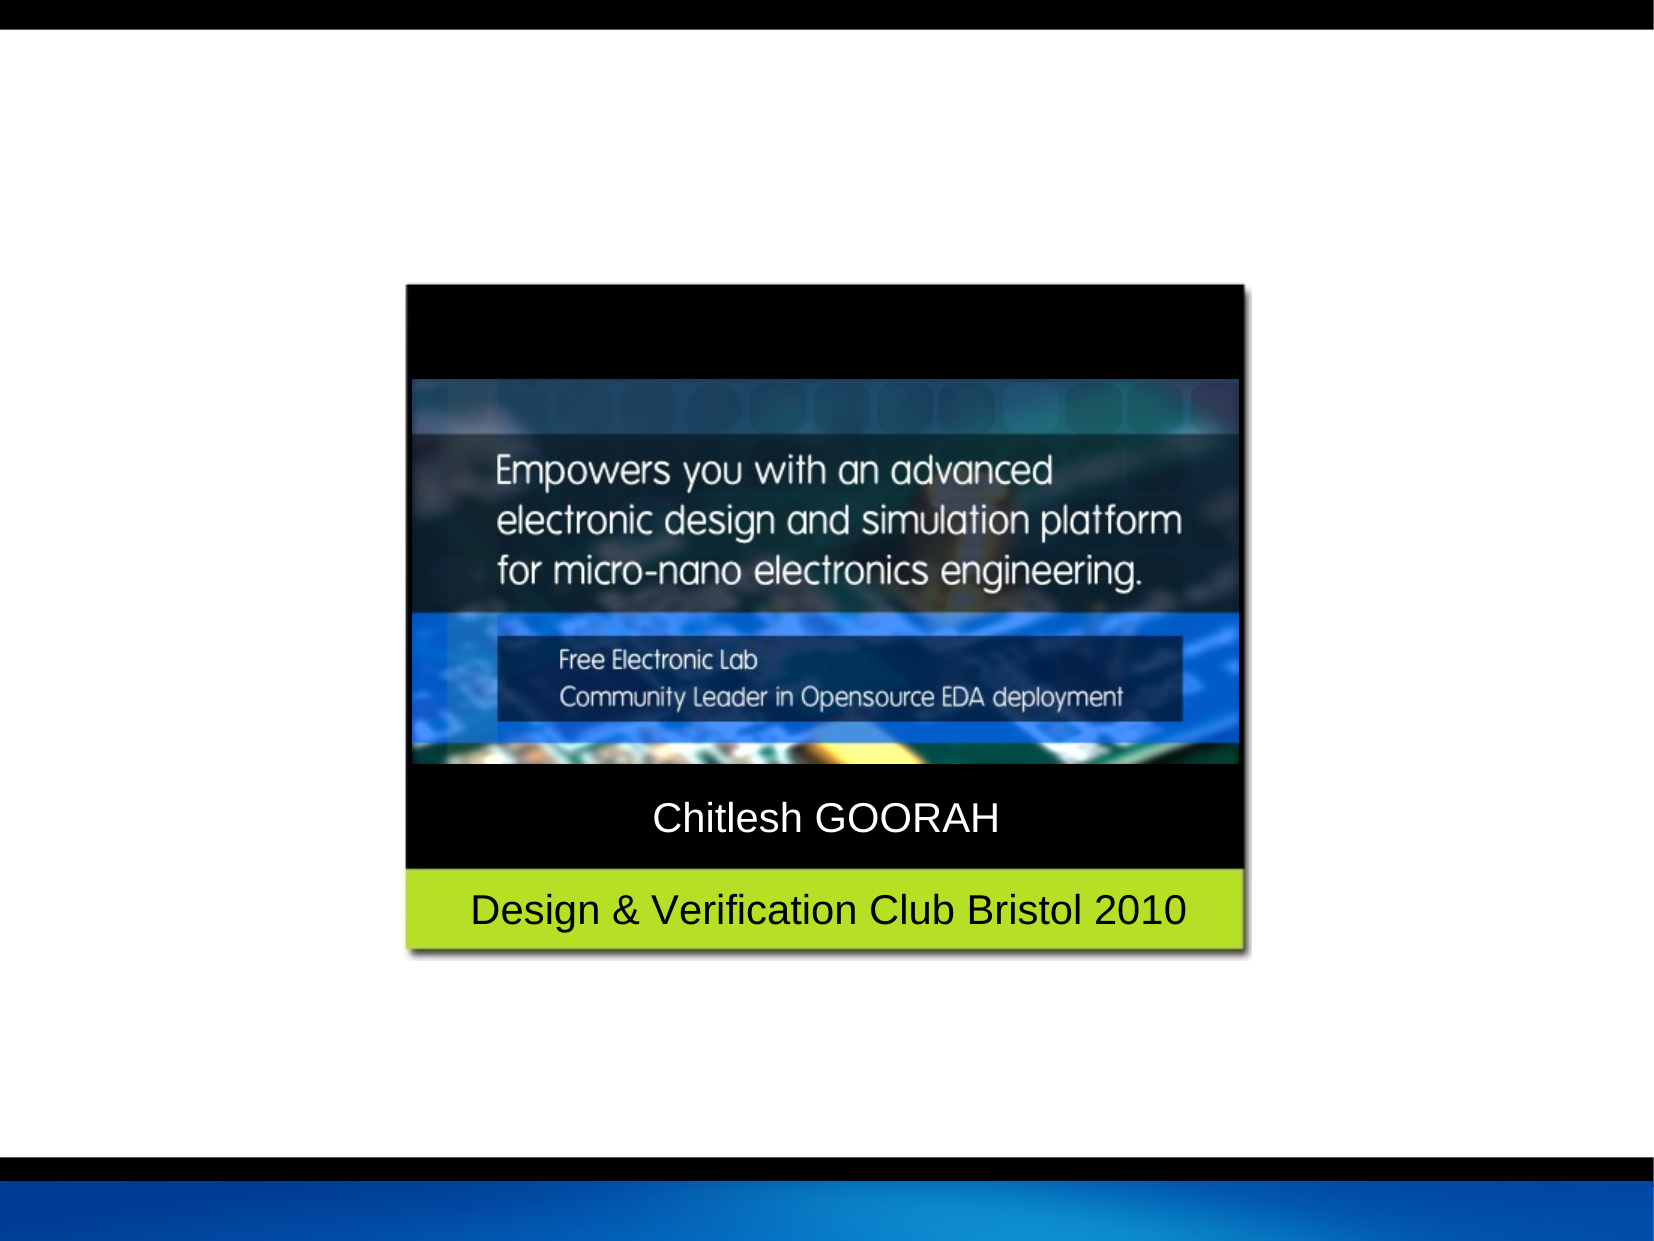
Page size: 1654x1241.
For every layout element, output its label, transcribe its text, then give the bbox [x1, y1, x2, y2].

picture [0, 1181, 1654, 1241]
text_box Design & Verification Club Bristol 2010 [455, 879, 1203, 942]
text_box Chitlesh GOORAH [637, 787, 1016, 849]
picture [401, 280, 1252, 961]
